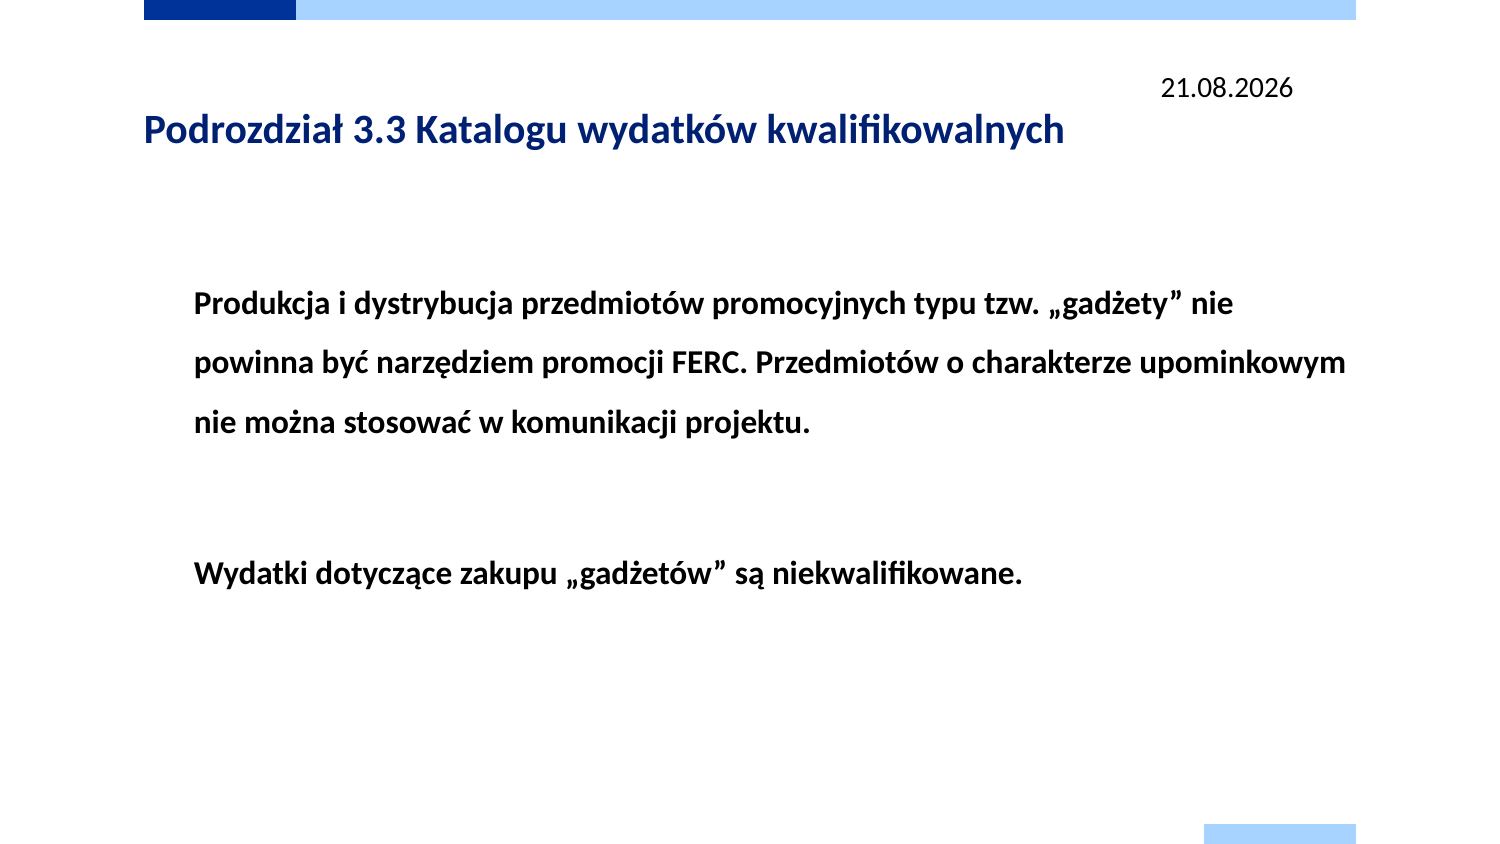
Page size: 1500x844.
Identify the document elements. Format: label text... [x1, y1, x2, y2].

list Produkcja i dystrybucja przedmiotów promocyjnych typu tzw. „gadżety” nie powinna być narzędziem promocji FERC. Przedmiotów o charakterze upominkowym nie można stosować w komunikacji projektu. Wydatki dotyczące zakupu „gadżetów” są niekwalifikowane. [143, 261, 1357, 744]
title Podrozdział 3.3 Katalogu wydatków kwalifikowalnych [143, 100, 1357, 221]
text_box 21.10.2024 [1145, 60, 1347, 102]
